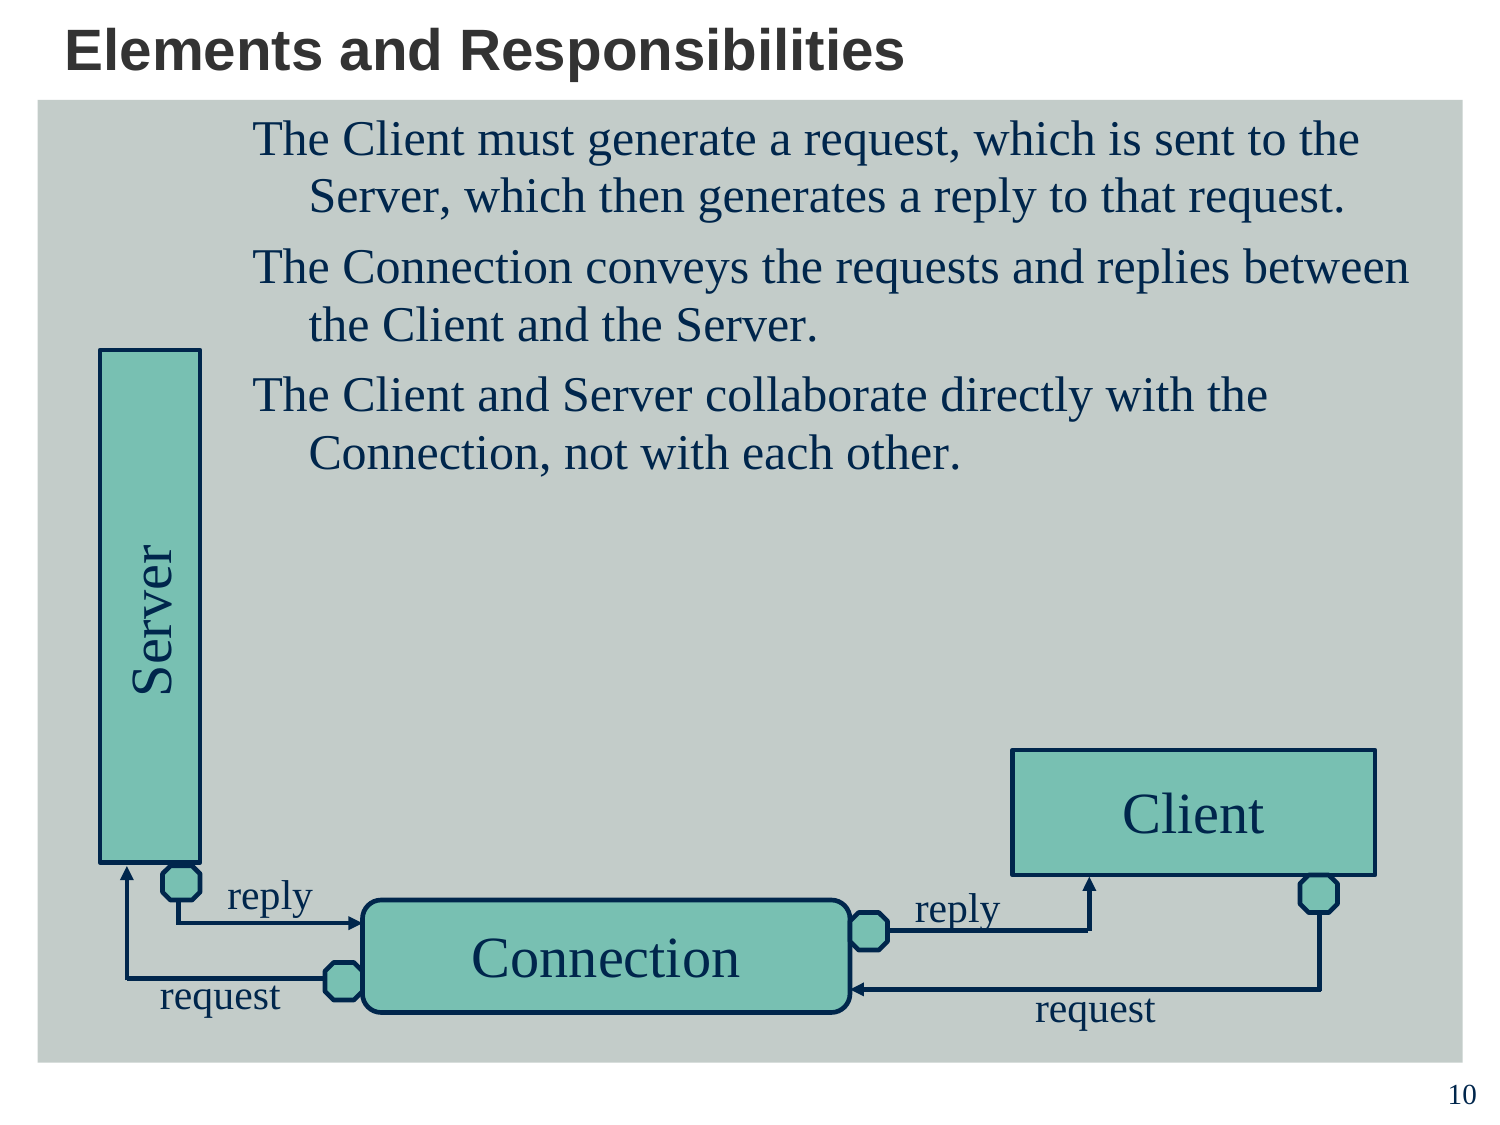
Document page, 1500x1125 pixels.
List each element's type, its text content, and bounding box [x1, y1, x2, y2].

text_box request [145, 962, 296, 1028]
text_box reply [900, 875, 1016, 941]
list [37, 99, 1463, 1063]
text_box [162, 865, 201, 901]
text_box [1299, 875, 1338, 913]
text_box reply [212, 862, 329, 928]
text_box [99, 705, 201, 863]
text_box request [1020, 975, 1171, 1041]
title Elements and Responsibilities [50, 0, 1450, 91]
text_box Connection [368, 906, 844, 1007]
text_box [99, 350, 201, 537]
text_box Client [1012, 750, 1375, 876]
text_box The Client must generate a request, which is sent to the Server, which then generates a reply to that request. The Connection conveys the requests and replies between the Client and the Server. The Client and Server collaborate directly with the Connection, not with each other. [237, 99, 1450, 738]
text_box Server [99, 537, 201, 705]
text_box [324, 900, 888, 1013]
